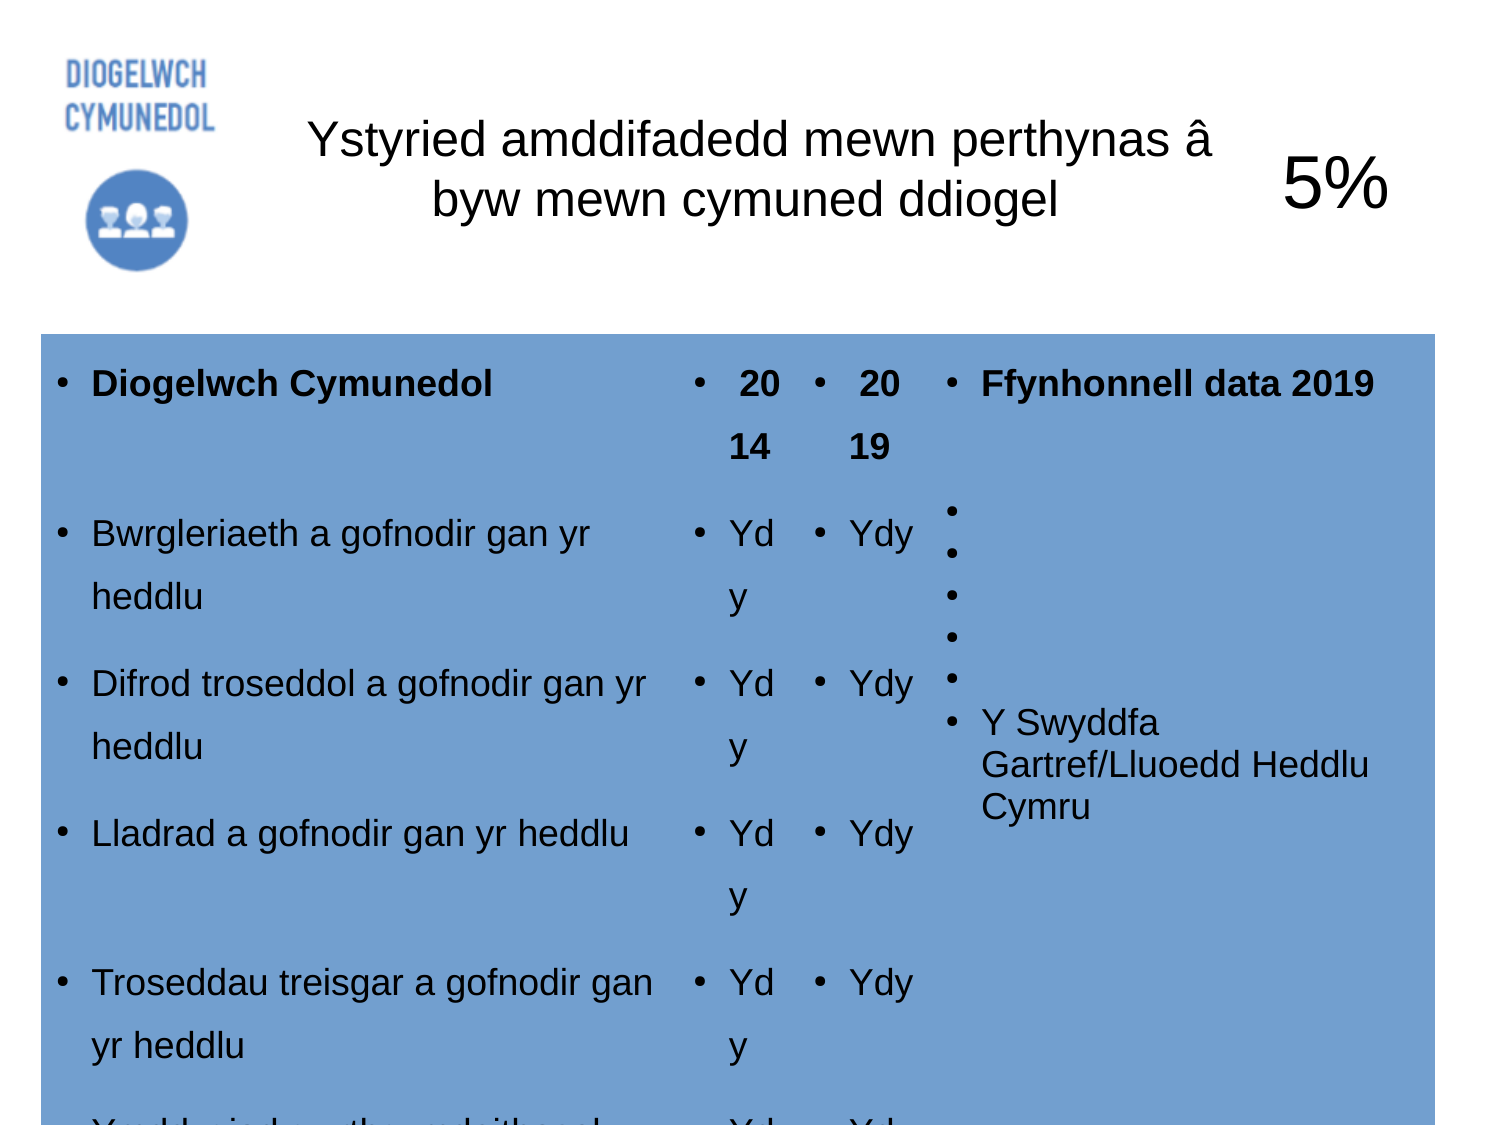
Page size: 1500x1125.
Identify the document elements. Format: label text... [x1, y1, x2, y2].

picture [53, 50, 230, 285]
table_cell Ydy [799, 484, 931, 634]
table_cell Lladrad a gofnodir gan yr heddlu [41, 784, 679, 933]
table_cell Ydy [799, 1083, 931, 1125]
table_cell Difrod troseddol a gofnodir gan yr heddlu [41, 634, 679, 784]
table_cell Bwrgleriaeth a gofnodir gan yr heddlu [41, 484, 679, 634]
table_cell Ydy [679, 933, 799, 1083]
table_header Diogelwch Cymunedol [41, 334, 679, 484]
text_box 5% [1267, 125, 1452, 232]
table_header Ffynhonnell data 2019 [931, 334, 1435, 484]
table_cell Ydy [679, 634, 799, 784]
table_cell Troseddau treisgar a gofnodir gan yr heddlu [41, 933, 679, 1083]
table_header 2014 [679, 334, 799, 484]
table_header 2019 [799, 334, 931, 484]
table_cell Ydy [799, 634, 931, 784]
text_box Ystyried amddifadedd mewn perthynas â byw mewn cymuned ddiogel [278, 99, 1241, 235]
table_cell Y Swyddfa Gartref/Lluoedd Heddlu Cymru [931, 484, 1435, 1125]
table_cell Ydy [679, 484, 799, 634]
table_cell Ydy [799, 784, 931, 933]
table_cell Ydy [679, 784, 799, 933]
table_cell Ymddygiad gwrthgymdeithasol [41, 1083, 679, 1125]
table_cell Ydy [679, 1083, 799, 1125]
table_cell Ydy [799, 933, 931, 1083]
